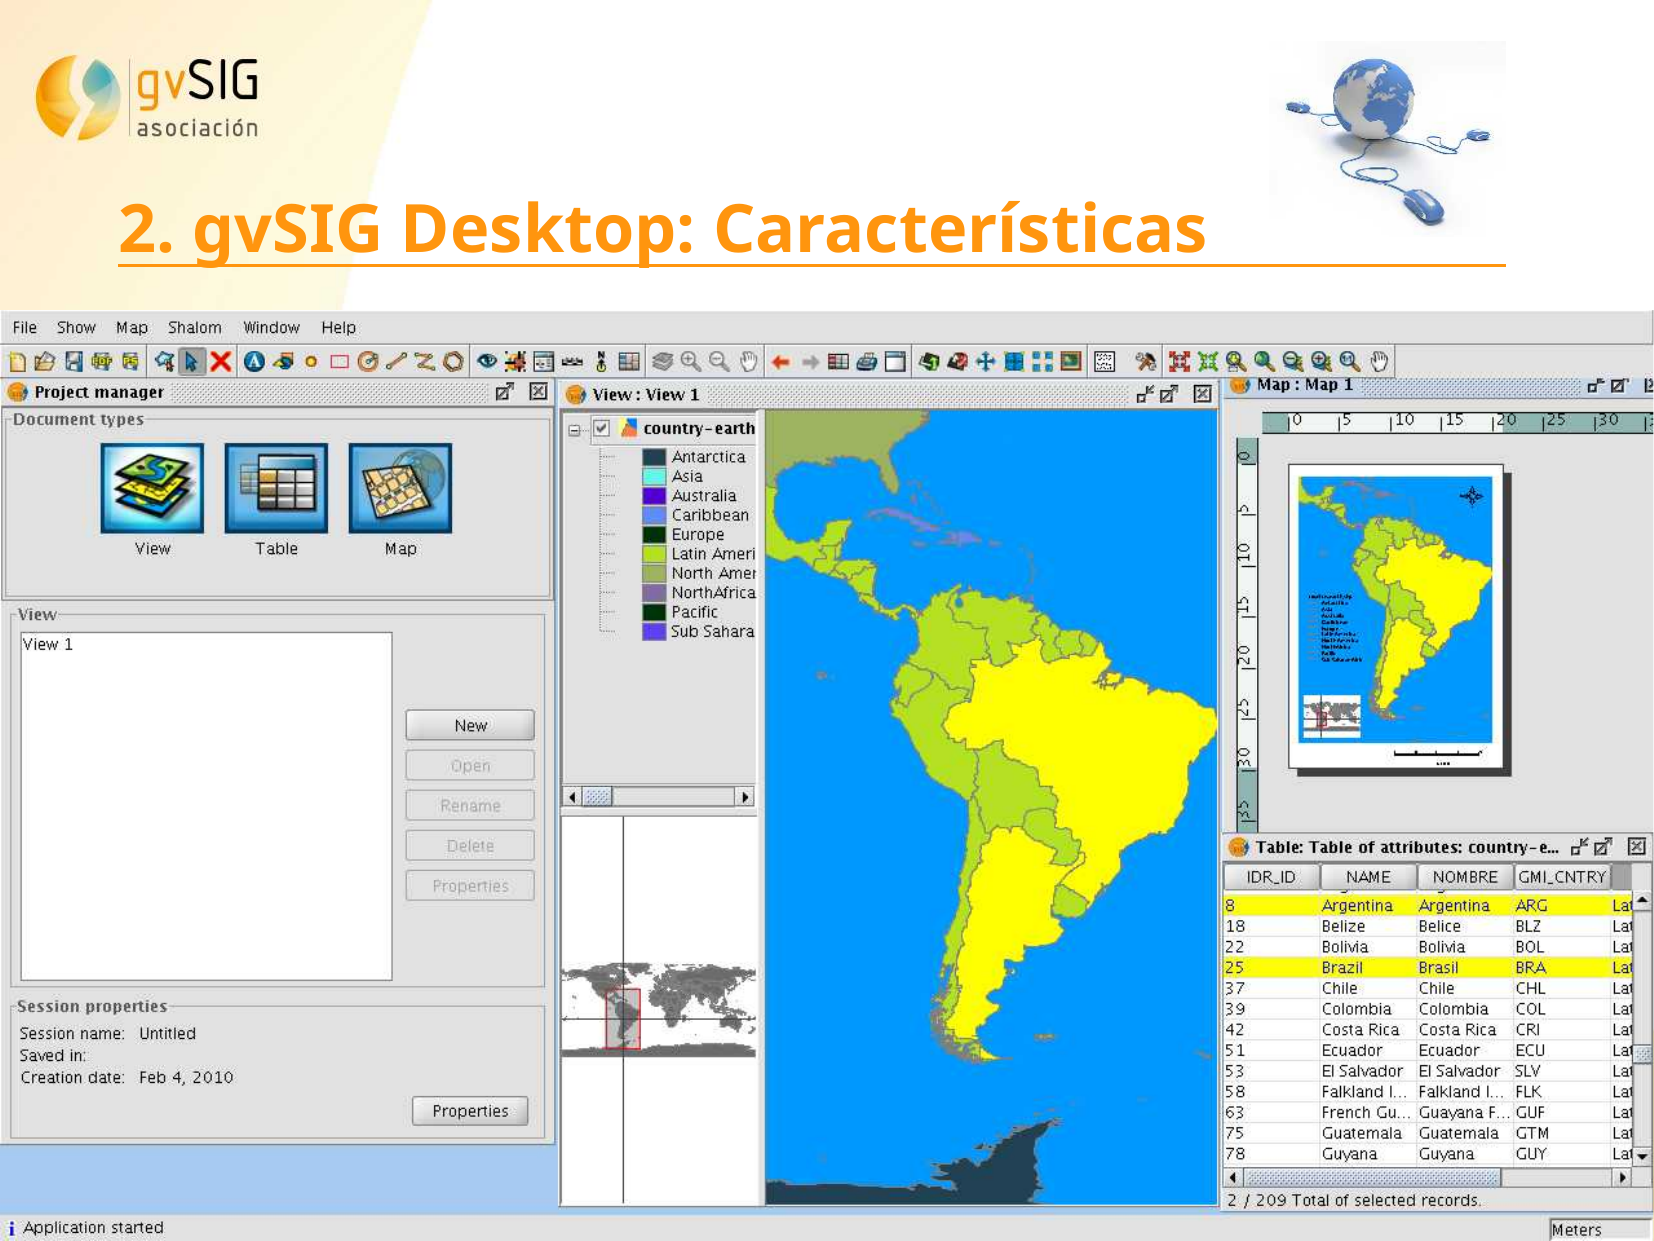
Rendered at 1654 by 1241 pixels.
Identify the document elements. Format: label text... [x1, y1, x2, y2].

picture [0, 0, 1654, 1241]
title 2. gvSIG Desktop: Características [118, 177, 1607, 276]
